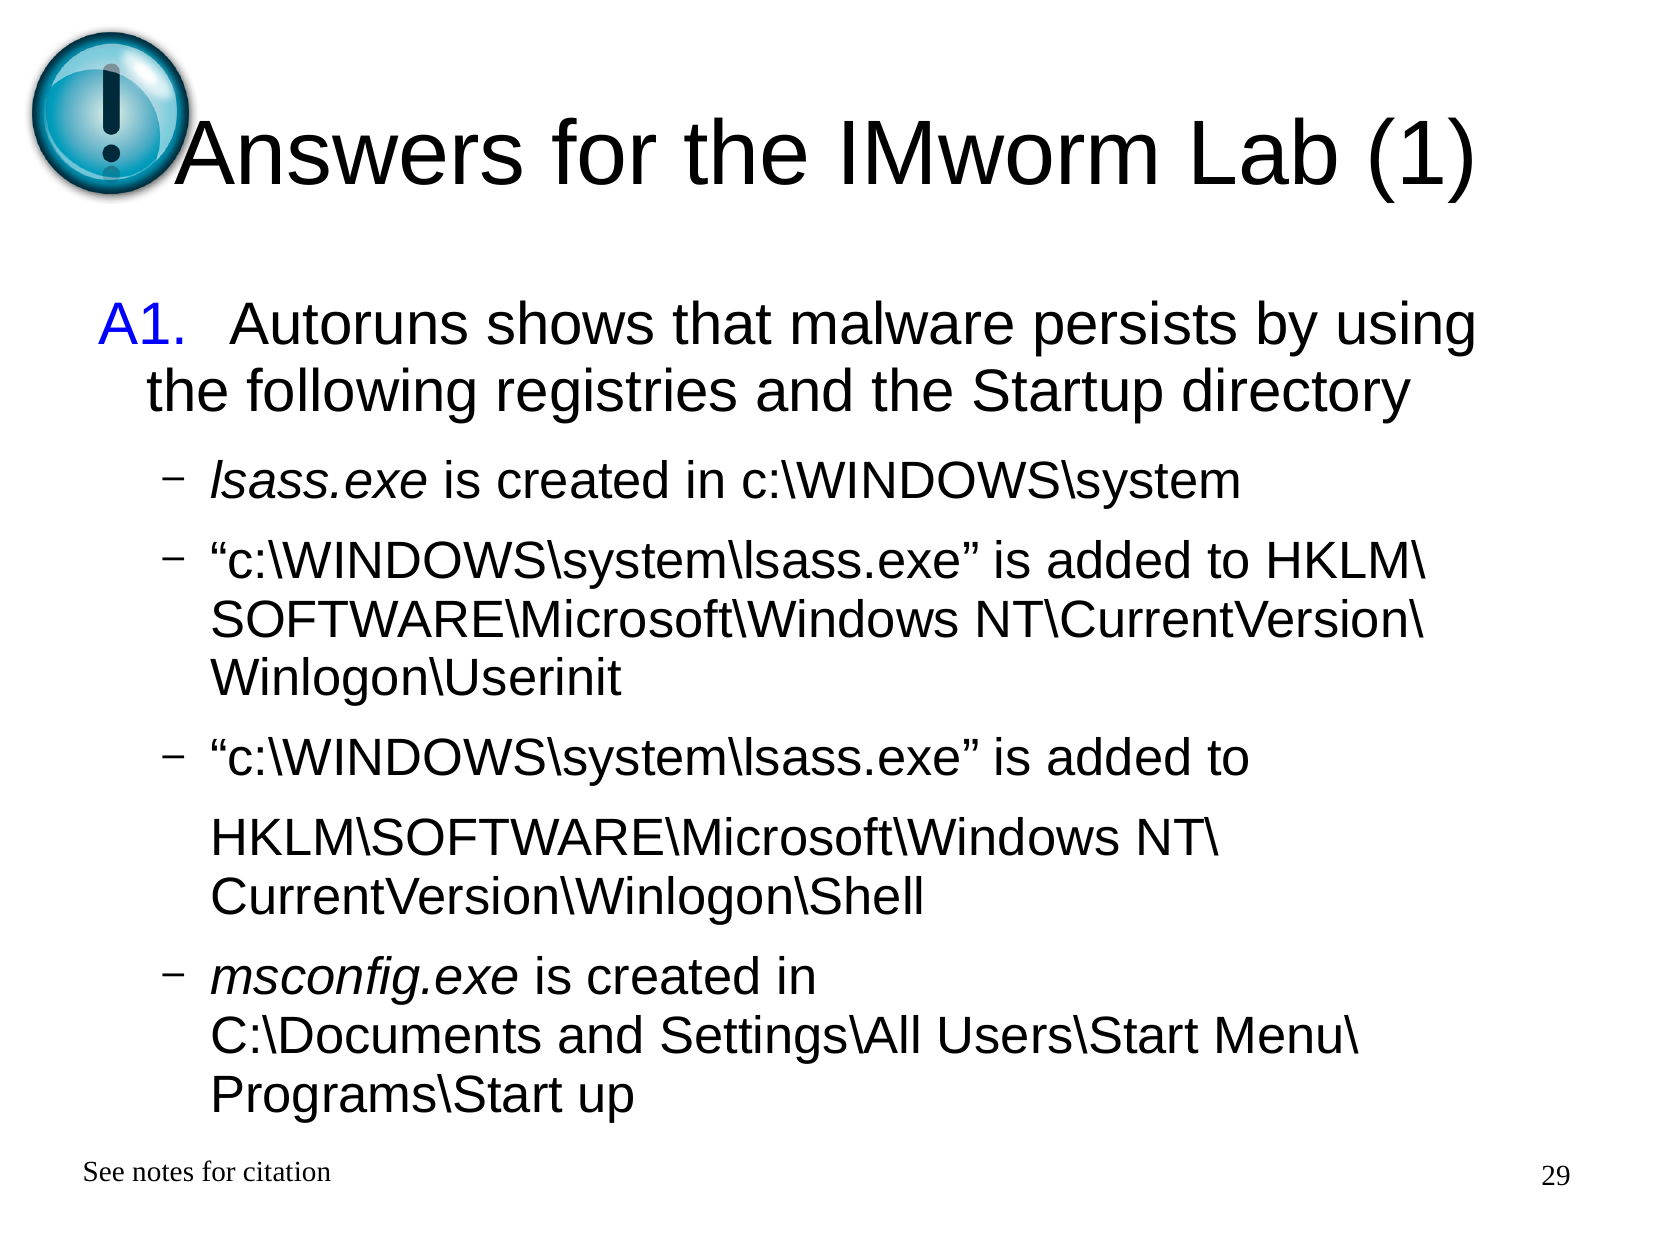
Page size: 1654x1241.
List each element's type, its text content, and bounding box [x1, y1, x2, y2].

title Answers for the IMworm Lab (1) [82, 49, 1571, 257]
list Autoruns shows that malware persists by using the following registries and the Startup directory lsass.exe is created in c:\WINDOWS\system “c:\WINDOWS\system\lsass.exe” is added to HKLM\SOFTWARE\Microsoft\Windows NT\CurrentVersion\Winlogon\Userinit “c:\WINDOWS\system\lsass.exe” is added to HKLM\SOFTWARE\Microsoft\Windows NT\CurrentVersion\Winlogon\Shell msconfig.exe is created in C:\Documents and Settings\All Users\Start Menu\Programs\Start up [82, 290, 1576, 1126]
picture [20, 23, 201, 204]
